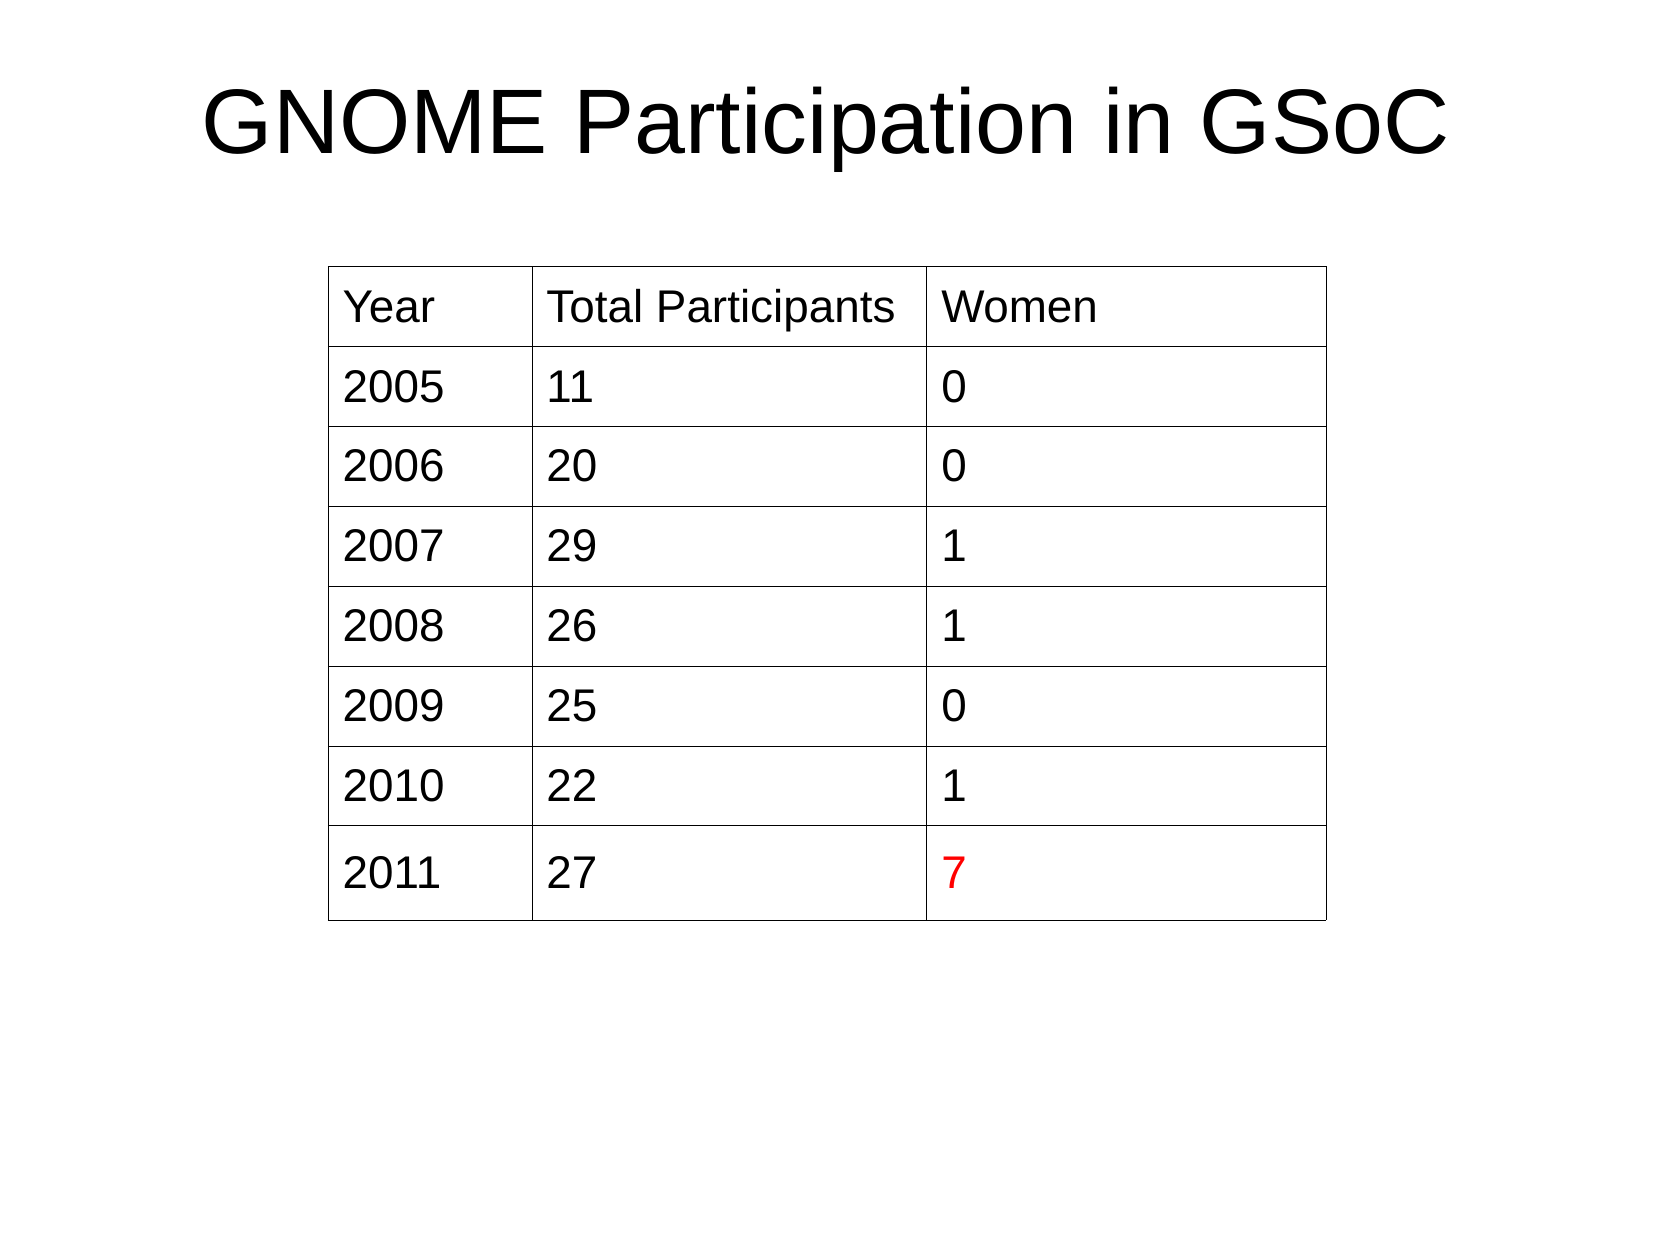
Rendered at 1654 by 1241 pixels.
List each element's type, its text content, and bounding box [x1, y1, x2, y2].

table_cell 2011 [329, 826, 532, 920]
table_cell 2005 [329, 347, 532, 426]
table_header Year [329, 267, 532, 346]
table_header Total Participants [533, 267, 926, 346]
table_cell 29 [533, 507, 926, 586]
table_cell 2007 [329, 507, 532, 586]
table_cell 2009 [329, 667, 532, 746]
table_cell 2010 [329, 747, 532, 825]
table_cell 0 [927, 427, 1326, 506]
table_cell 20 [533, 427, 926, 506]
title GNOME Participation in GSoC [82, 18, 1571, 226]
table_cell 7 [927, 826, 1326, 920]
table_cell 1 [927, 587, 1326, 666]
table_cell 2006 [329, 427, 532, 506]
table_header Women [927, 267, 1326, 346]
table_cell 1 [927, 507, 1326, 586]
table_cell 11 [533, 347, 926, 426]
table_cell 22 [533, 747, 926, 825]
table_cell 1 [927, 747, 1326, 825]
table_cell 26 [533, 587, 926, 666]
table_cell 27 [533, 826, 926, 920]
table_cell 0 [927, 667, 1326, 746]
table_cell 25 [533, 667, 926, 746]
table_cell 2008 [329, 587, 532, 666]
table_cell 0 [927, 347, 1326, 426]
